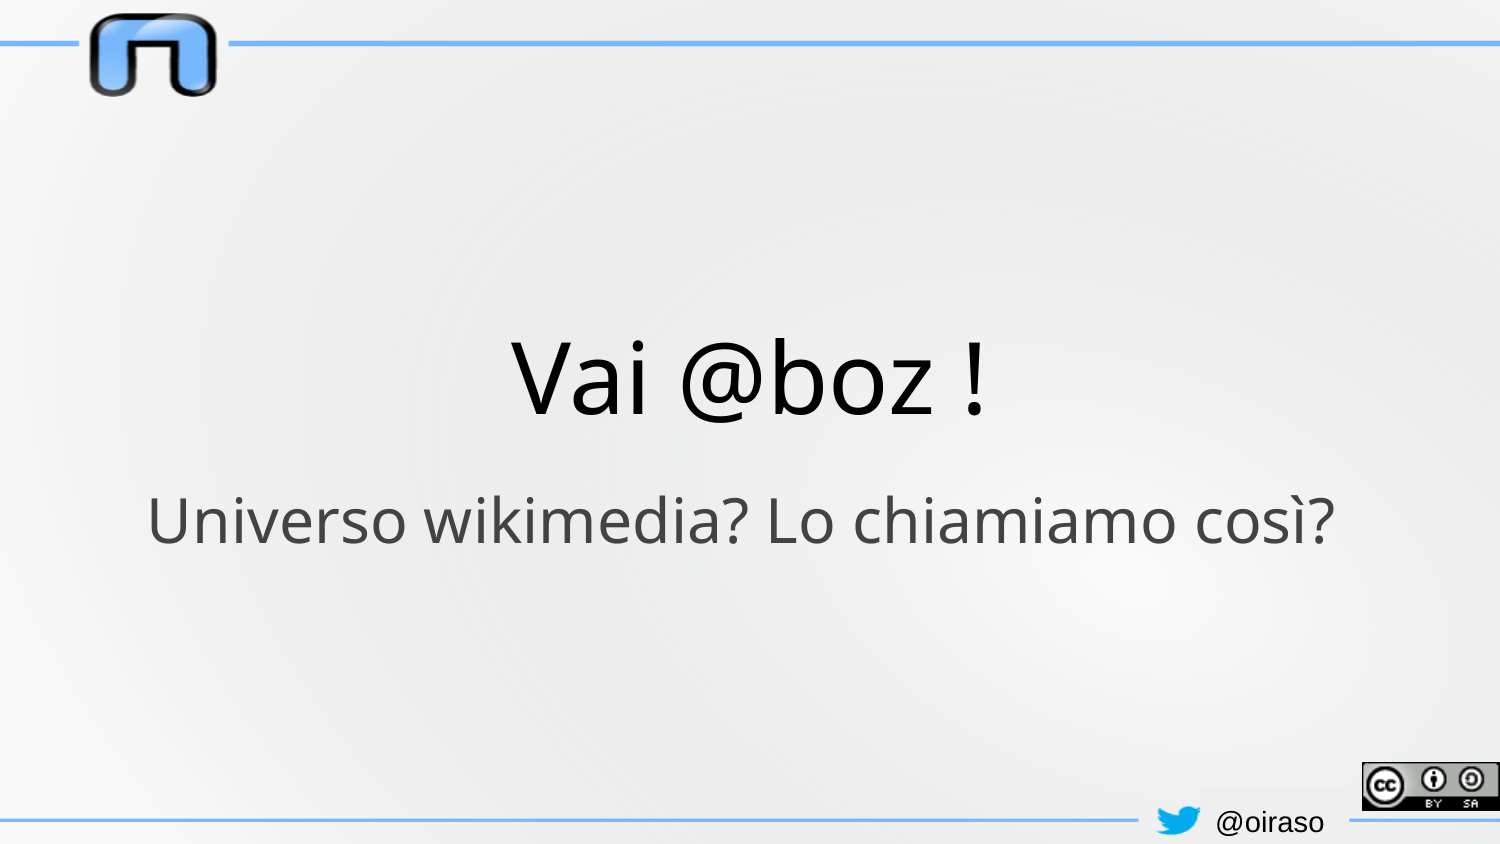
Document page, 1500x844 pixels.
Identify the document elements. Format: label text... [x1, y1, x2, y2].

picture [0, 0, 1500, 844]
title Vai @boz ! [112, 259, 1388, 450]
text_box @oirasor [1200, 788, 1350, 844]
subtitle Universo wikimedia? Lo chiamiamo così? [112, 465, 1388, 595]
